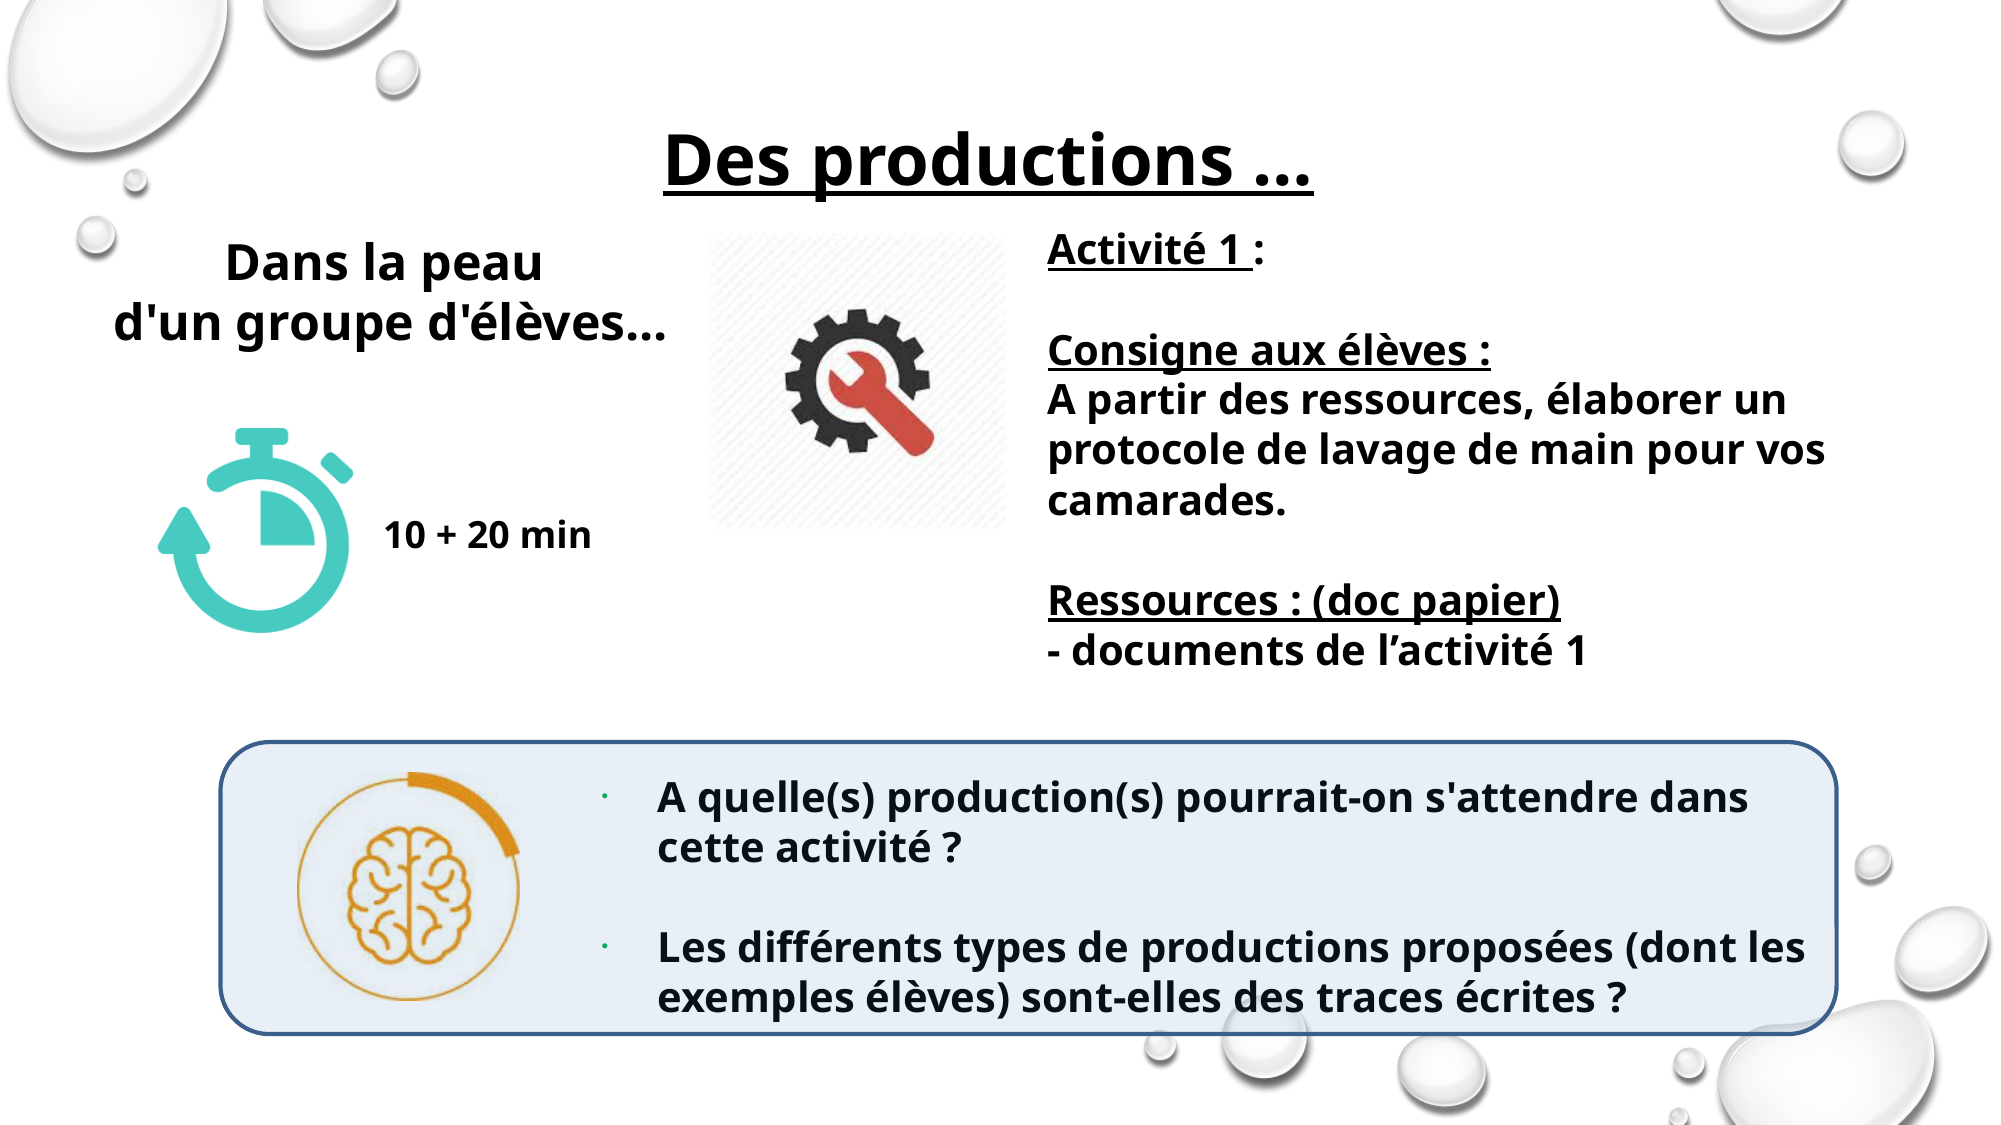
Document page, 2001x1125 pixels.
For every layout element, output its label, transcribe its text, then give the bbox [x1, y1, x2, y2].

picture [0, 0, 2000, 1125]
text_box Dans la peau d'un groupe d'élèves... [99, 222, 684, 358]
text_box A quelle(s) production(s) pourrait-on s'attendre dans cette activité ? Les différents types de productions proposées (dont les exemples élèves) sont-elles des traces écrites ? [1812, 763, 1843, 1029]
text_box [220, 742, 1837, 1035]
text_box 10 + 20 min [368, 503, 608, 564]
text_box Des productions … [647, 53, 1803, 293]
text_box Activité 1 : Consigne aux élèves : A partir des ressources, élaborer un protocole de lavage de main pour vos camarades. Ressources : (doc papier) - documents de l’activité 1 [1032, 215, 1933, 733]
